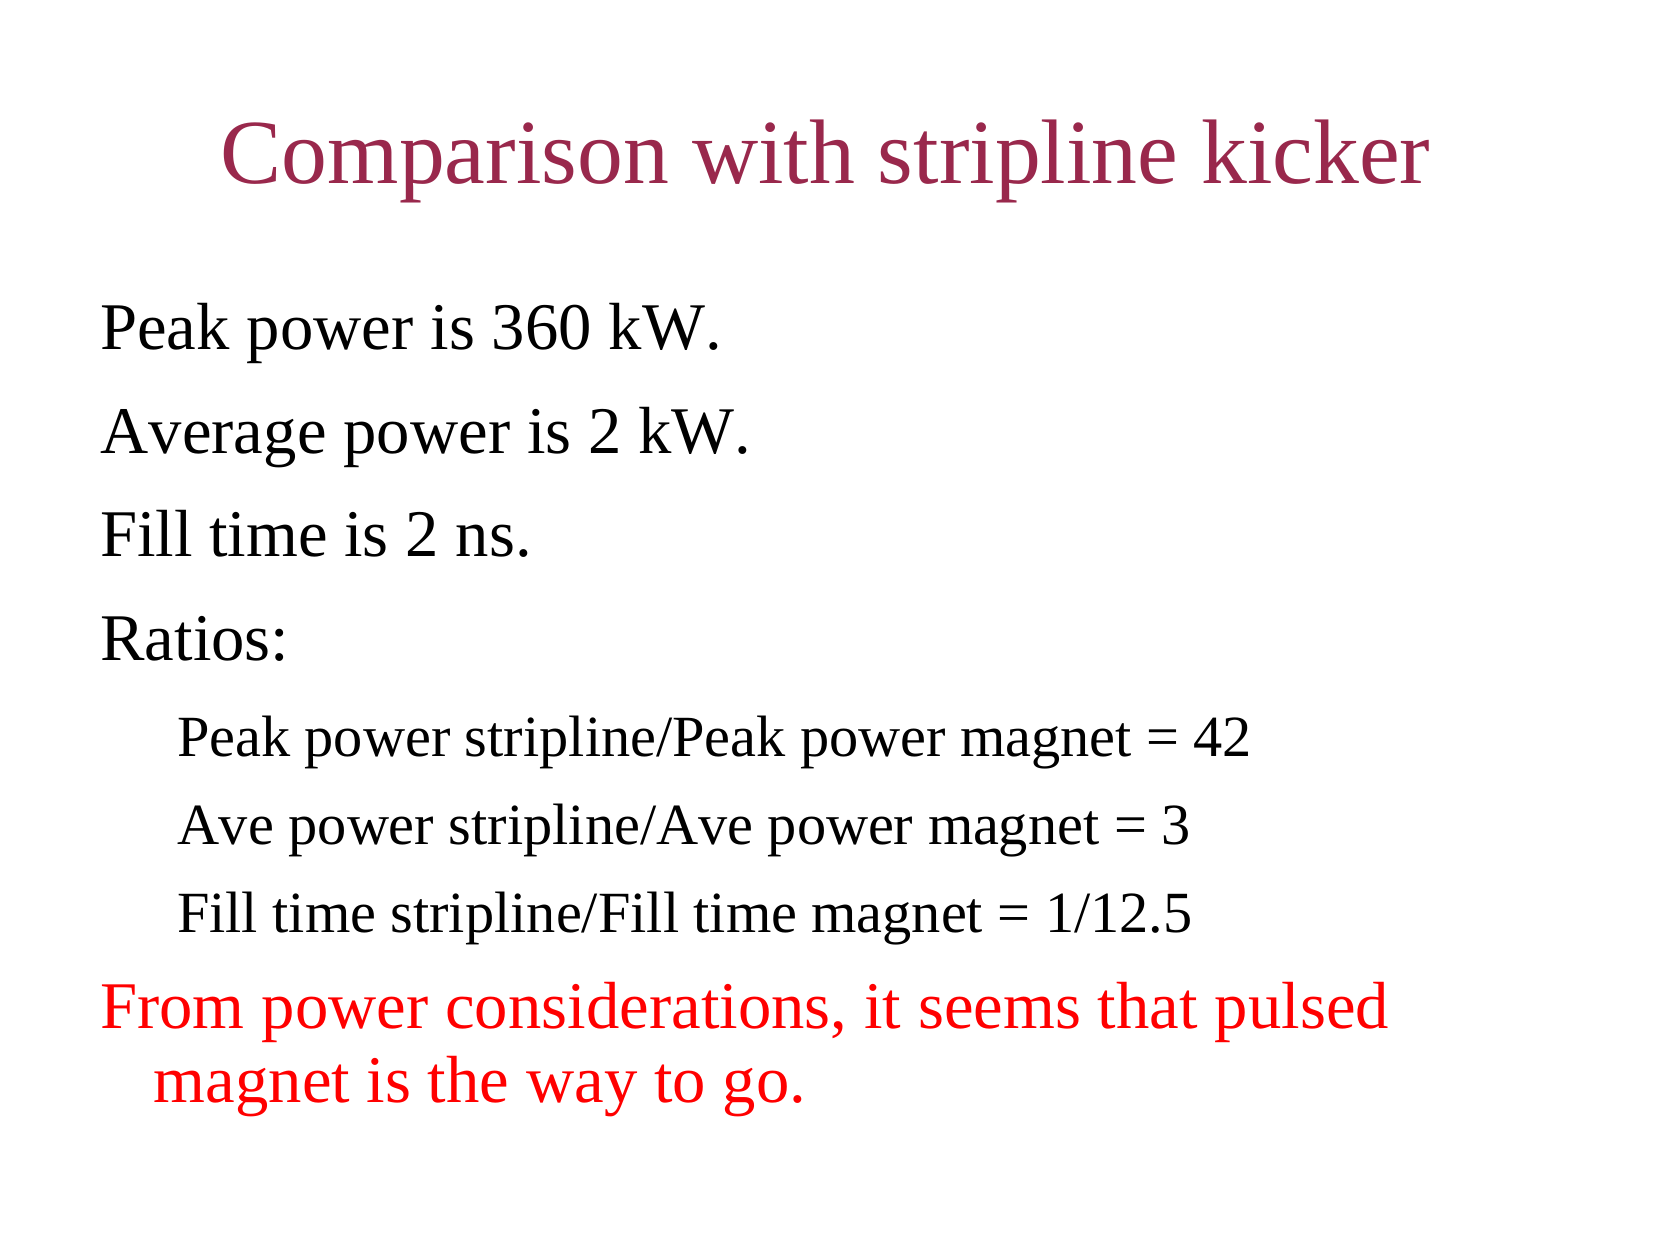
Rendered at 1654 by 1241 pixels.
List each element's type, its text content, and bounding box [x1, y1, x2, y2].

list Peak power is 360 kW. Average power is 2 kW. Fill time is 2 ns. Ratios: Peak power stripline/Peak power magnet = 42 Ave power stripline/Ave power magnet = 3 Fill time stripline/Fill time magnet = 1/12.5 From power considerations, it seems that pulsed magnet is the way to go. [82, 290, 1571, 1177]
title Comparison with stripline kicker [82, 56, 1571, 250]
